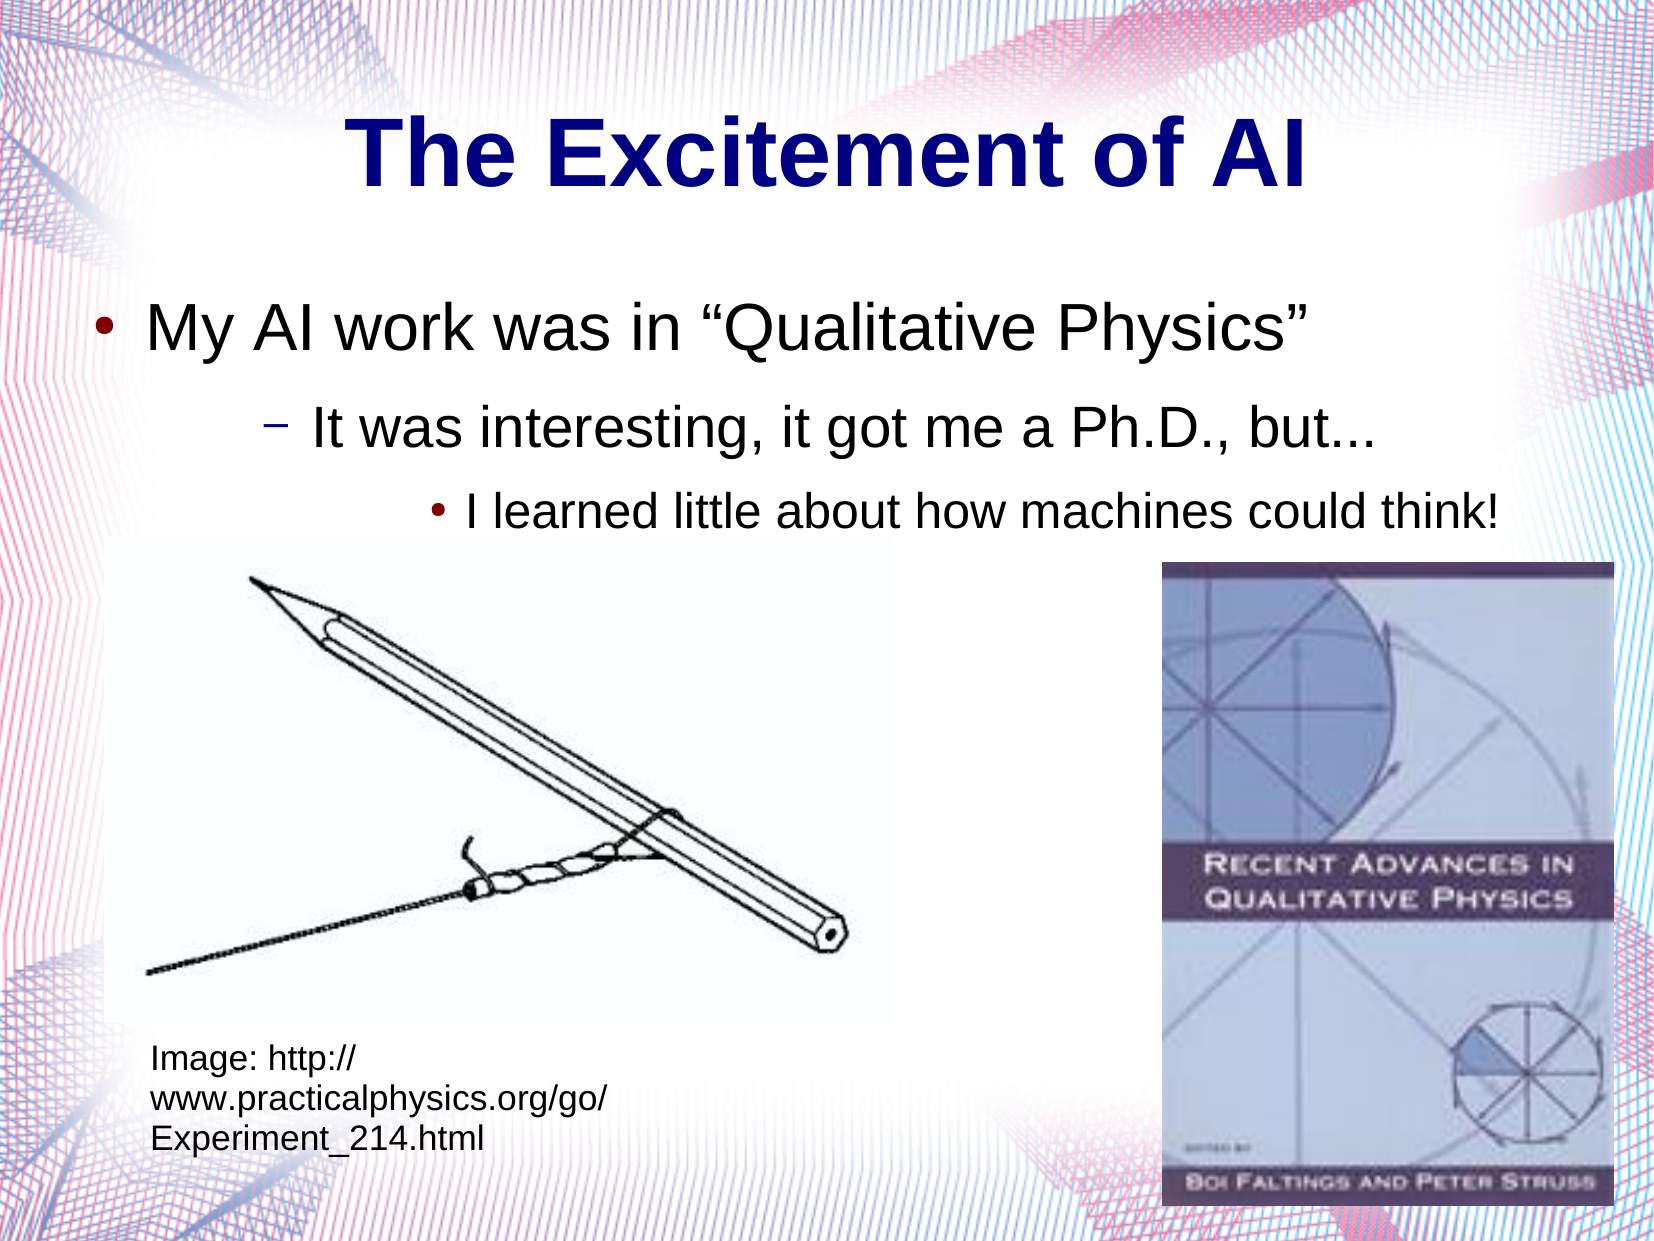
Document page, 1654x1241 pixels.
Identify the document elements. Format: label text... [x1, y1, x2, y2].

picture [0, 0, 1654, 1241]
text_box Image: http://www.practicalphysics.org/go/Experiment_214.html [150, 1023, 784, 1201]
title The Excitement of AI [82, 49, 1571, 257]
list My AI work was in “Qualitative Physics” It was interesting, it got me a Ph.D., but... I learned little about how machines could think! [75, 290, 1571, 1109]
